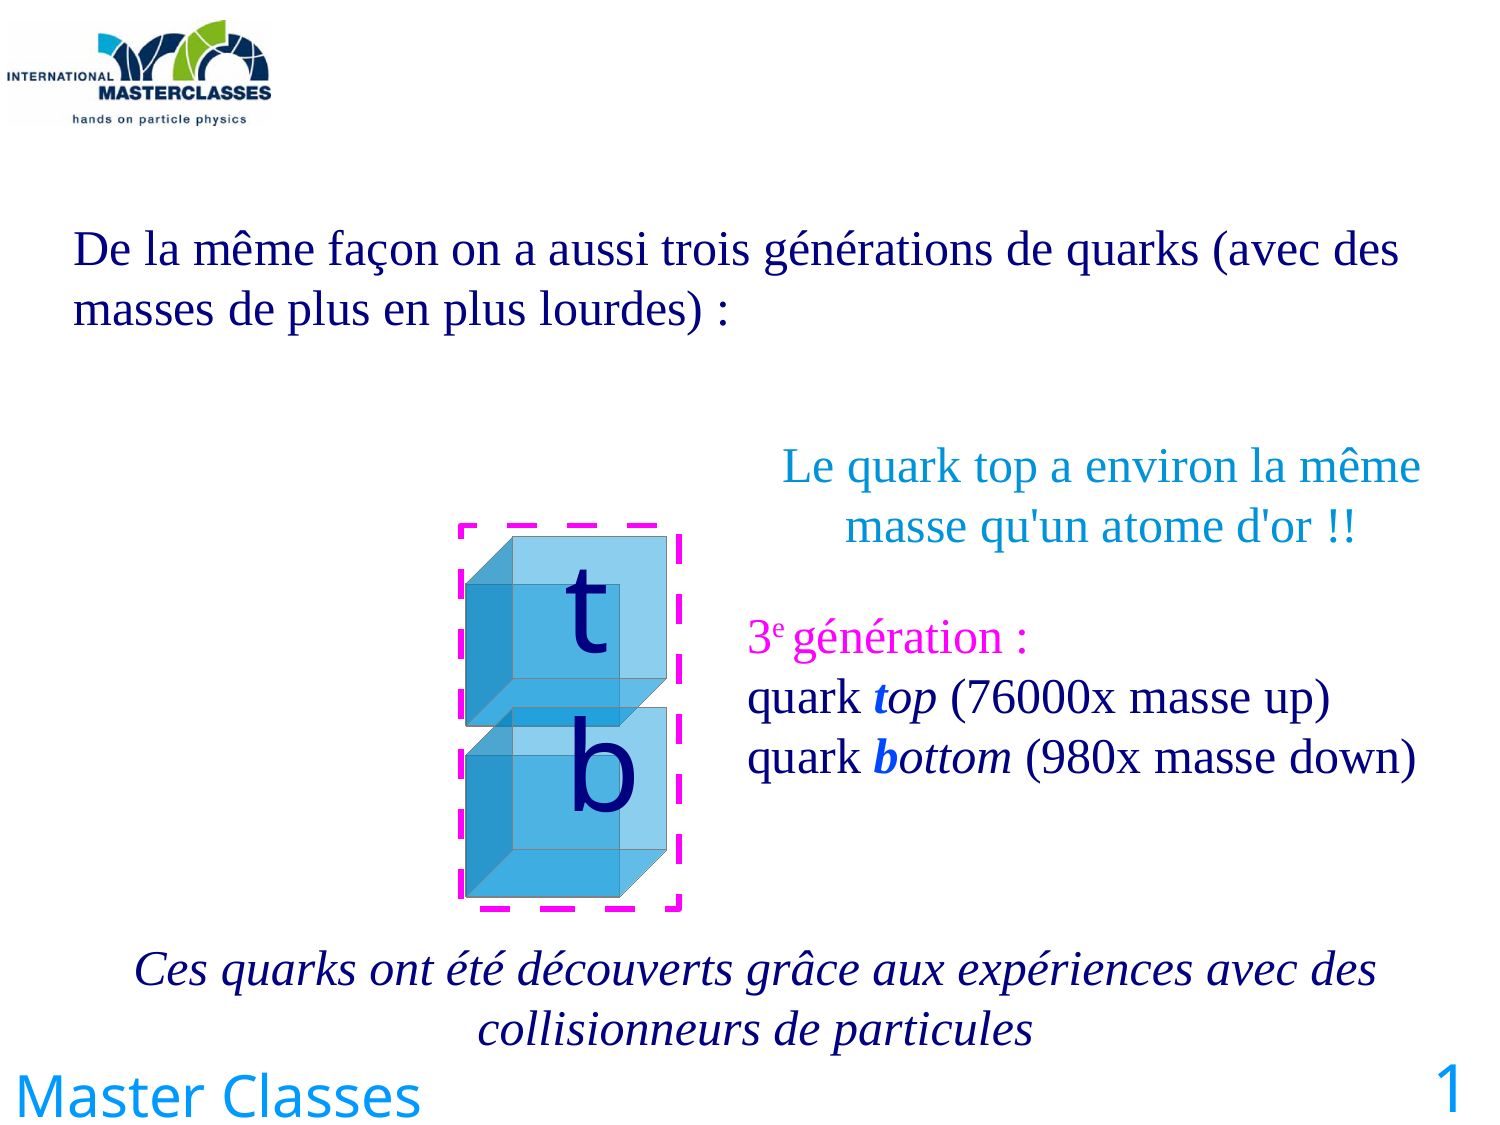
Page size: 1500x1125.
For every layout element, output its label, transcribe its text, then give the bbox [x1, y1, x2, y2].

text_box b [549, 679, 638, 845]
text_box [465, 536, 667, 898]
text_box t [549, 519, 617, 685]
text_box Ces quarks ont été découverts grâce aux expériences avec des collisionneurs de particules [0, 928, 1500, 1063]
text_box Le quark top a environ la même masse qu'un atome d'or !! [767, 425, 1477, 620]
picture [2, 10, 280, 130]
text_box De la même façon on a aussi trois générations de quarks (avec des masses de plus en plus lourdes) : [59, 207, 1465, 467]
text_box 3e génération : quark top (76000x masse up) quark bottom (980x masse down) [732, 596, 1444, 792]
text_box [617, 536, 667, 678]
